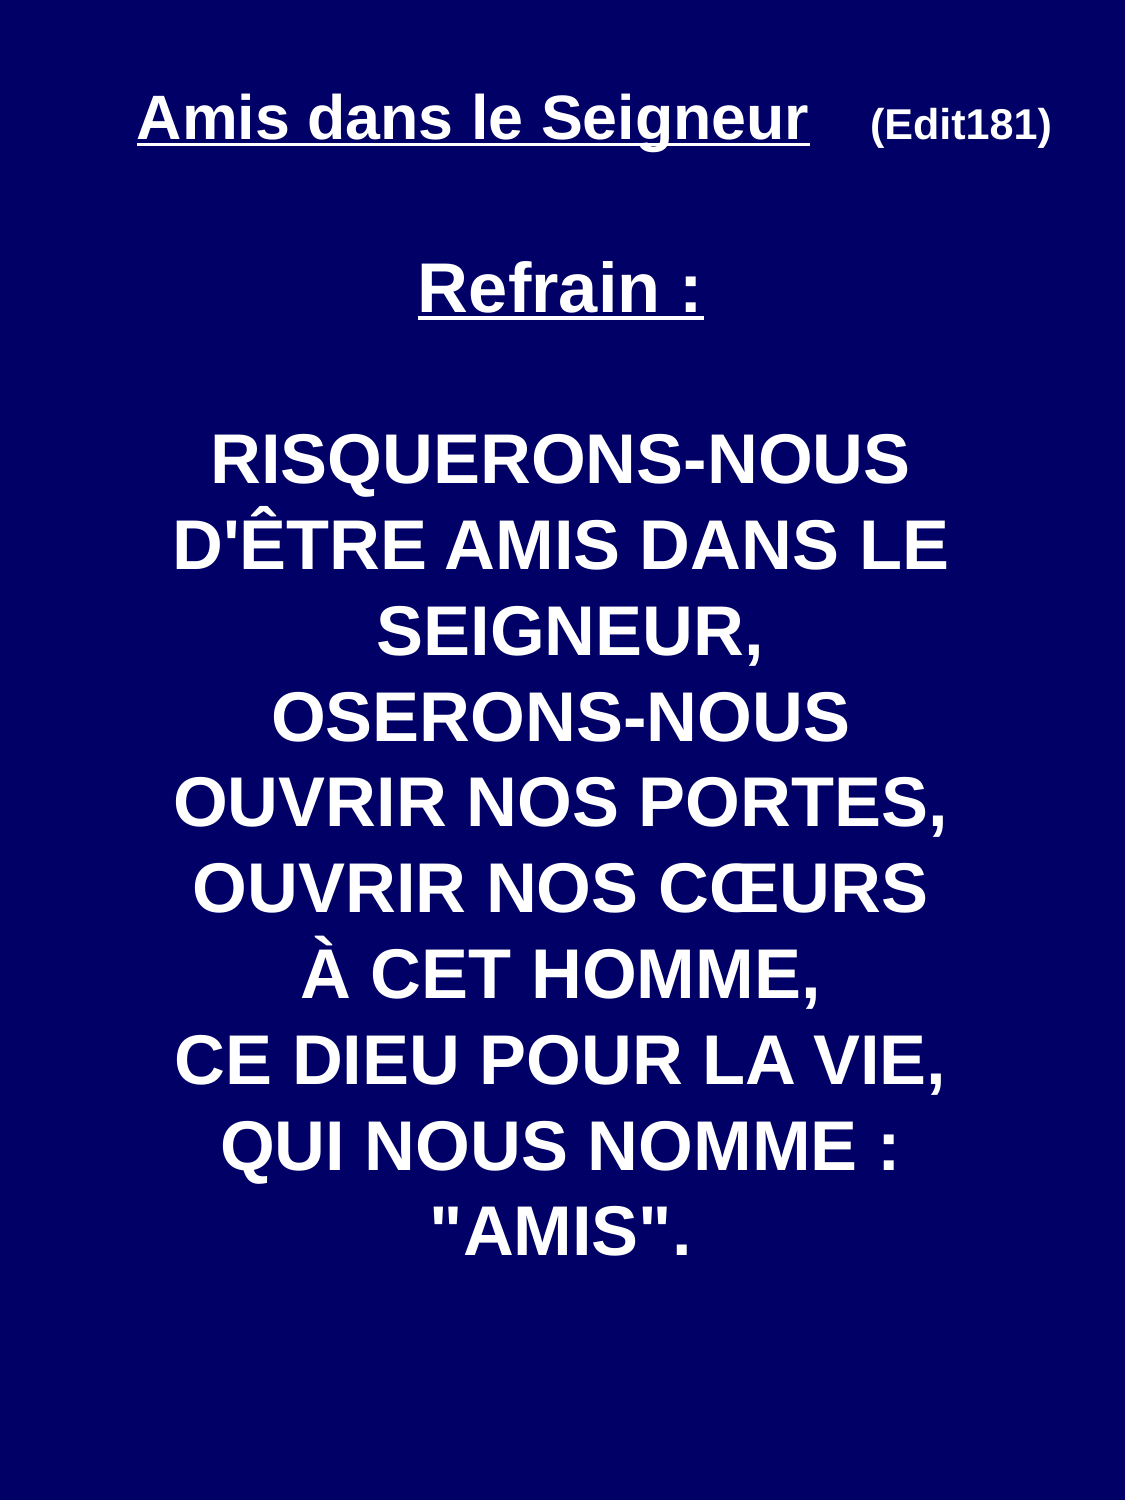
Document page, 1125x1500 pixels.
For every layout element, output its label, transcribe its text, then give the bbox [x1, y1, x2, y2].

text_box Amis dans le Seigneur (Edit181) Refrain : RISQUERONS-NOUS D'ÊTRE AMIS DANS LE SEIGNEUR, OSERONS-NOUS OUVRIR NOS PORTES, OUVRIR NOS CŒURS À CET HOMME, CE DIEU POUR LA VIE, QUI NOUS NOMME : "AMIS". [11, 35, 1110, 1441]
